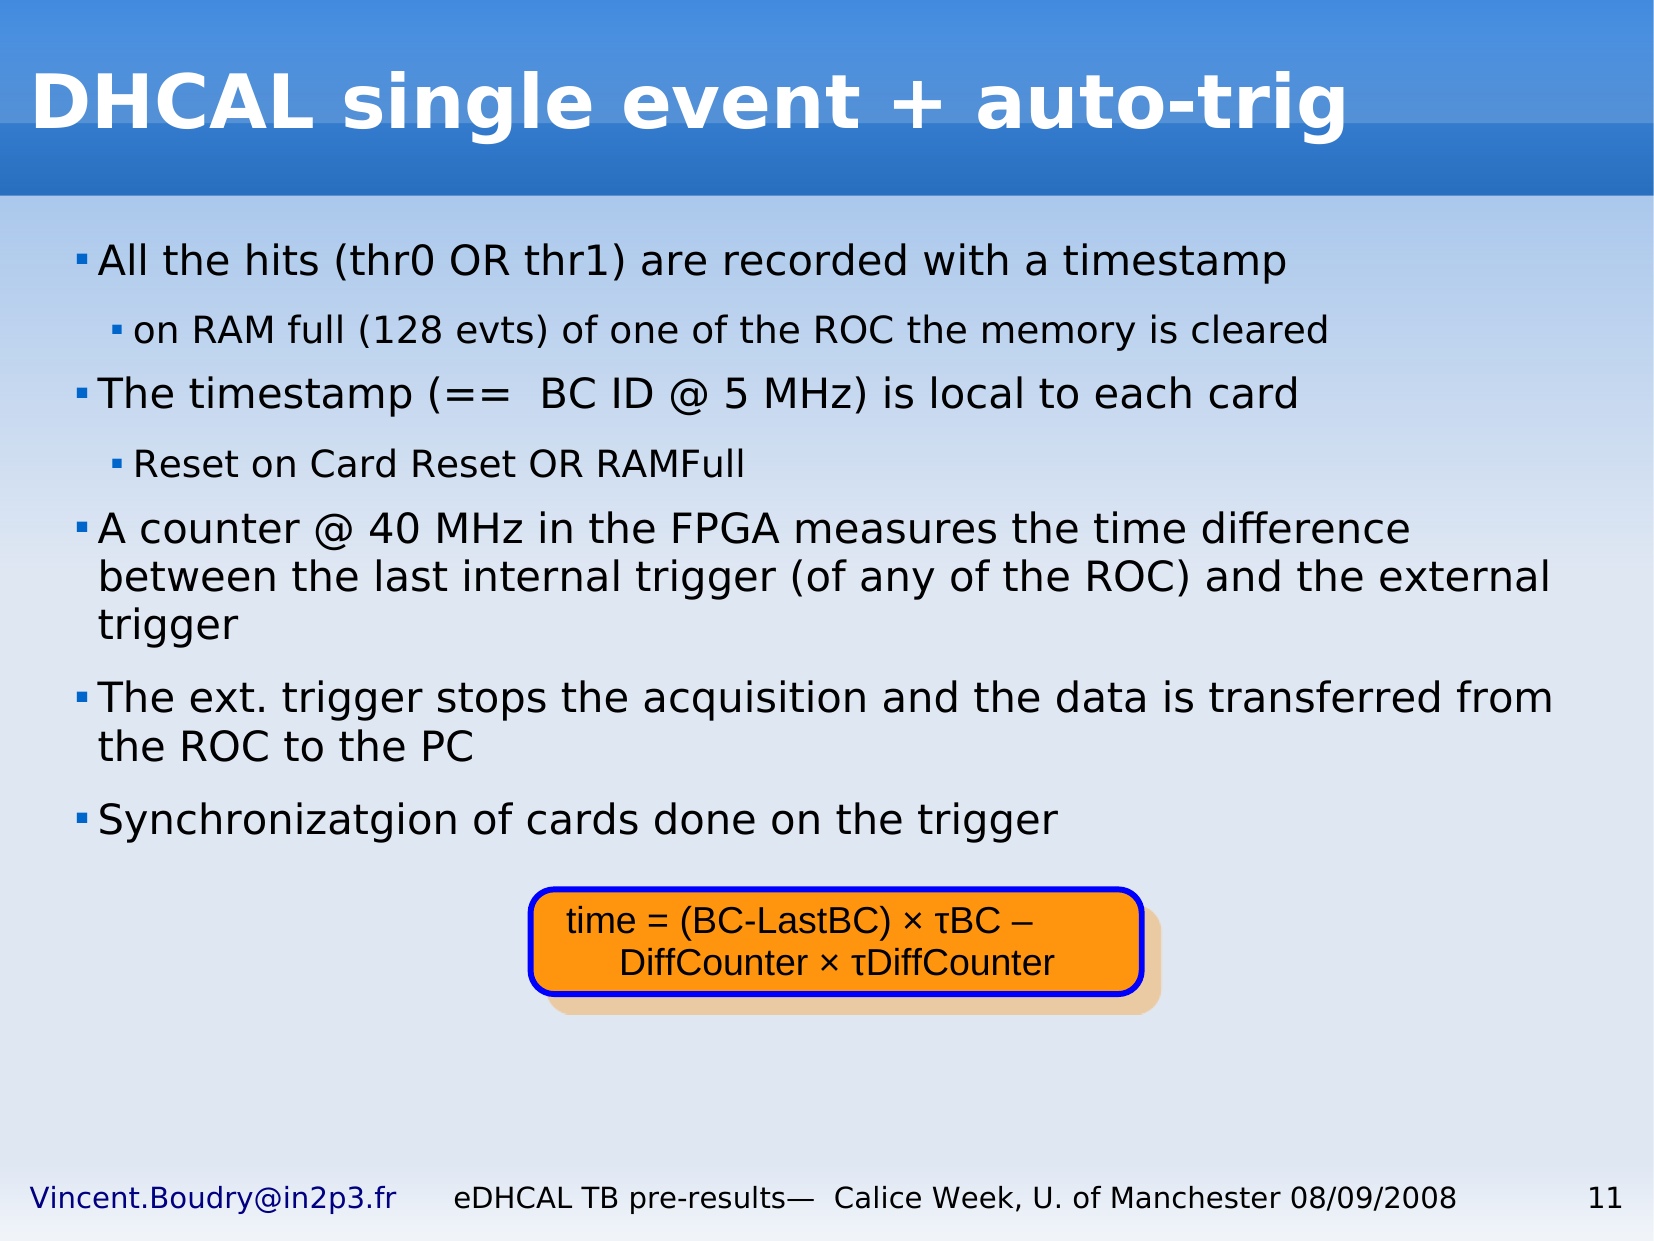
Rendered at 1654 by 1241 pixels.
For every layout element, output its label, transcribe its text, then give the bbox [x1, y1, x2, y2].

title DHCAL single event + auto-trig [29, 0, 1654, 207]
picture [0, 0, 1654, 1241]
list All the hits (thr0 OR thr1) are recorded with a timestamp on RAM full (128 evts) of one of the ROC the memory is cleared The timestamp (== BC ID @ 5 MHz) is local to each card Reset on Card Reset OR RAMFull A counter @ 40 MHz in the FPGA measures the time difference between the last internal trigger (of any of the ROC) and the external trigger The ext. trigger stops the acquisition and the data is transferred from the ROC to the PC Synchronizatgion of cards done on the trigger [59, 236, 1595, 1137]
text_box time = (BC-LastBC) × τBC – DiffCounter × τDiffCounter [530, 889, 1142, 995]
